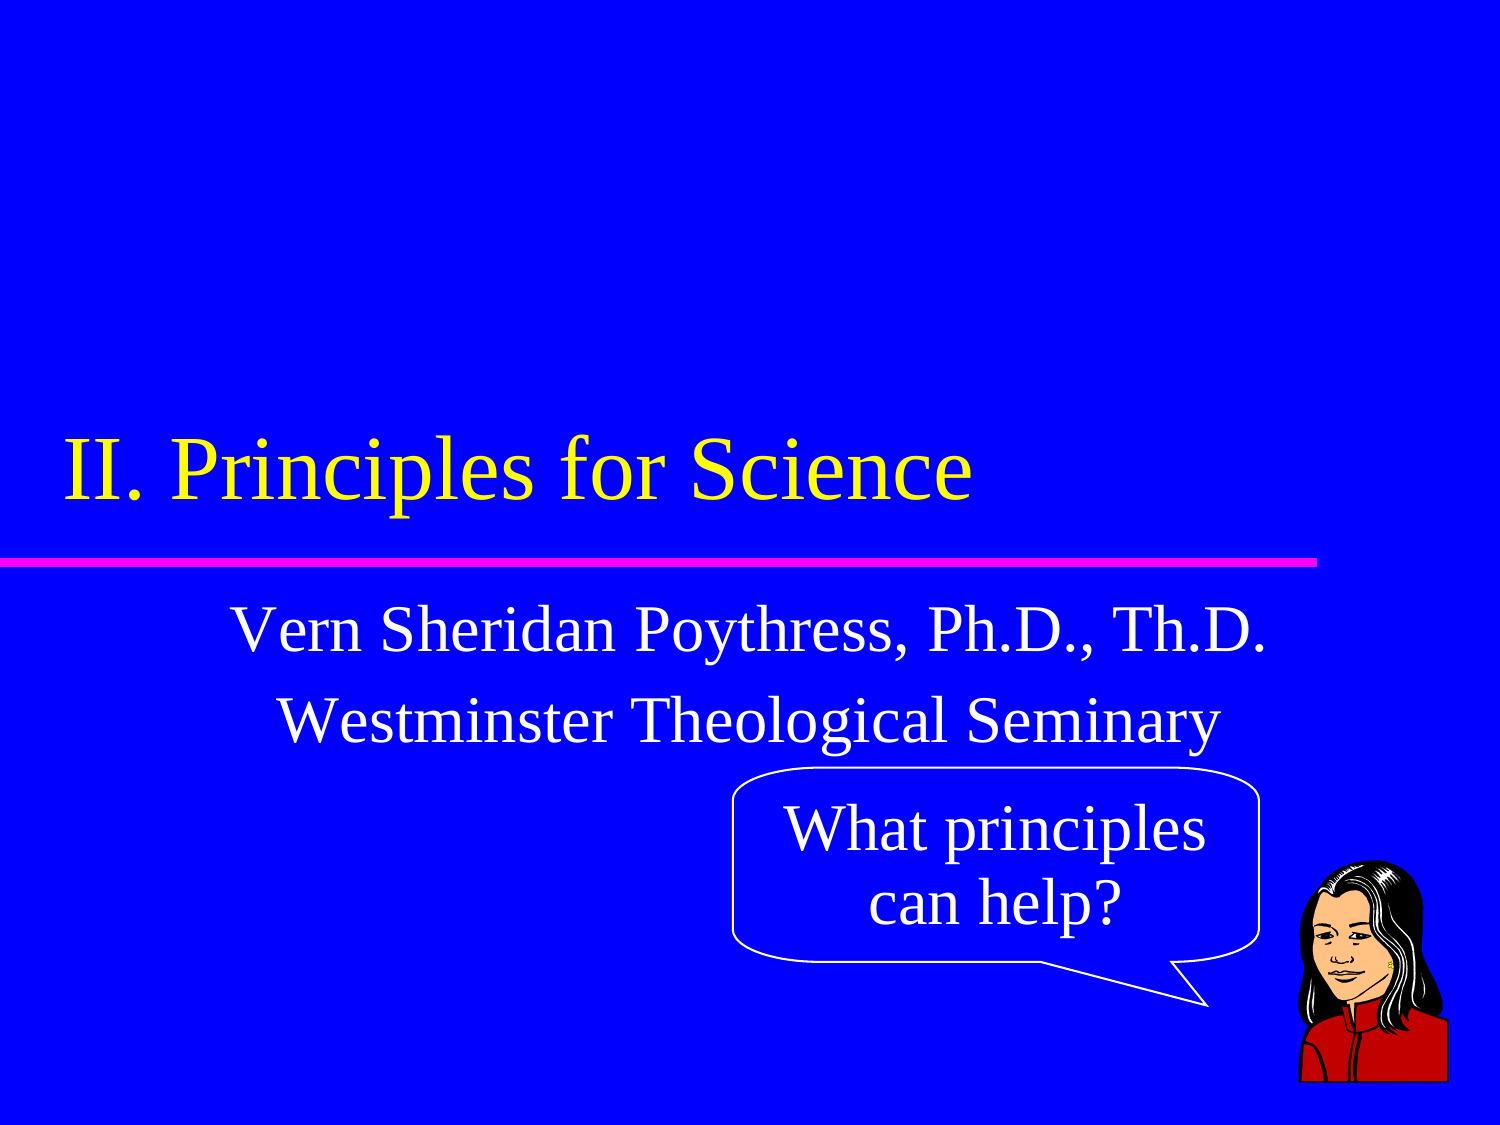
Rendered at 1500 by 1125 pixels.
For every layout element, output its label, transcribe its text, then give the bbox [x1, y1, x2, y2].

title II. Principles for Science [62, 374, 1338, 563]
picture [1298, 860, 1449, 1083]
subtitle Vern Sheridan Poythress, Ph.D., Th.D. Westminster Theological Seminary [75, 435, 1425, 1004]
